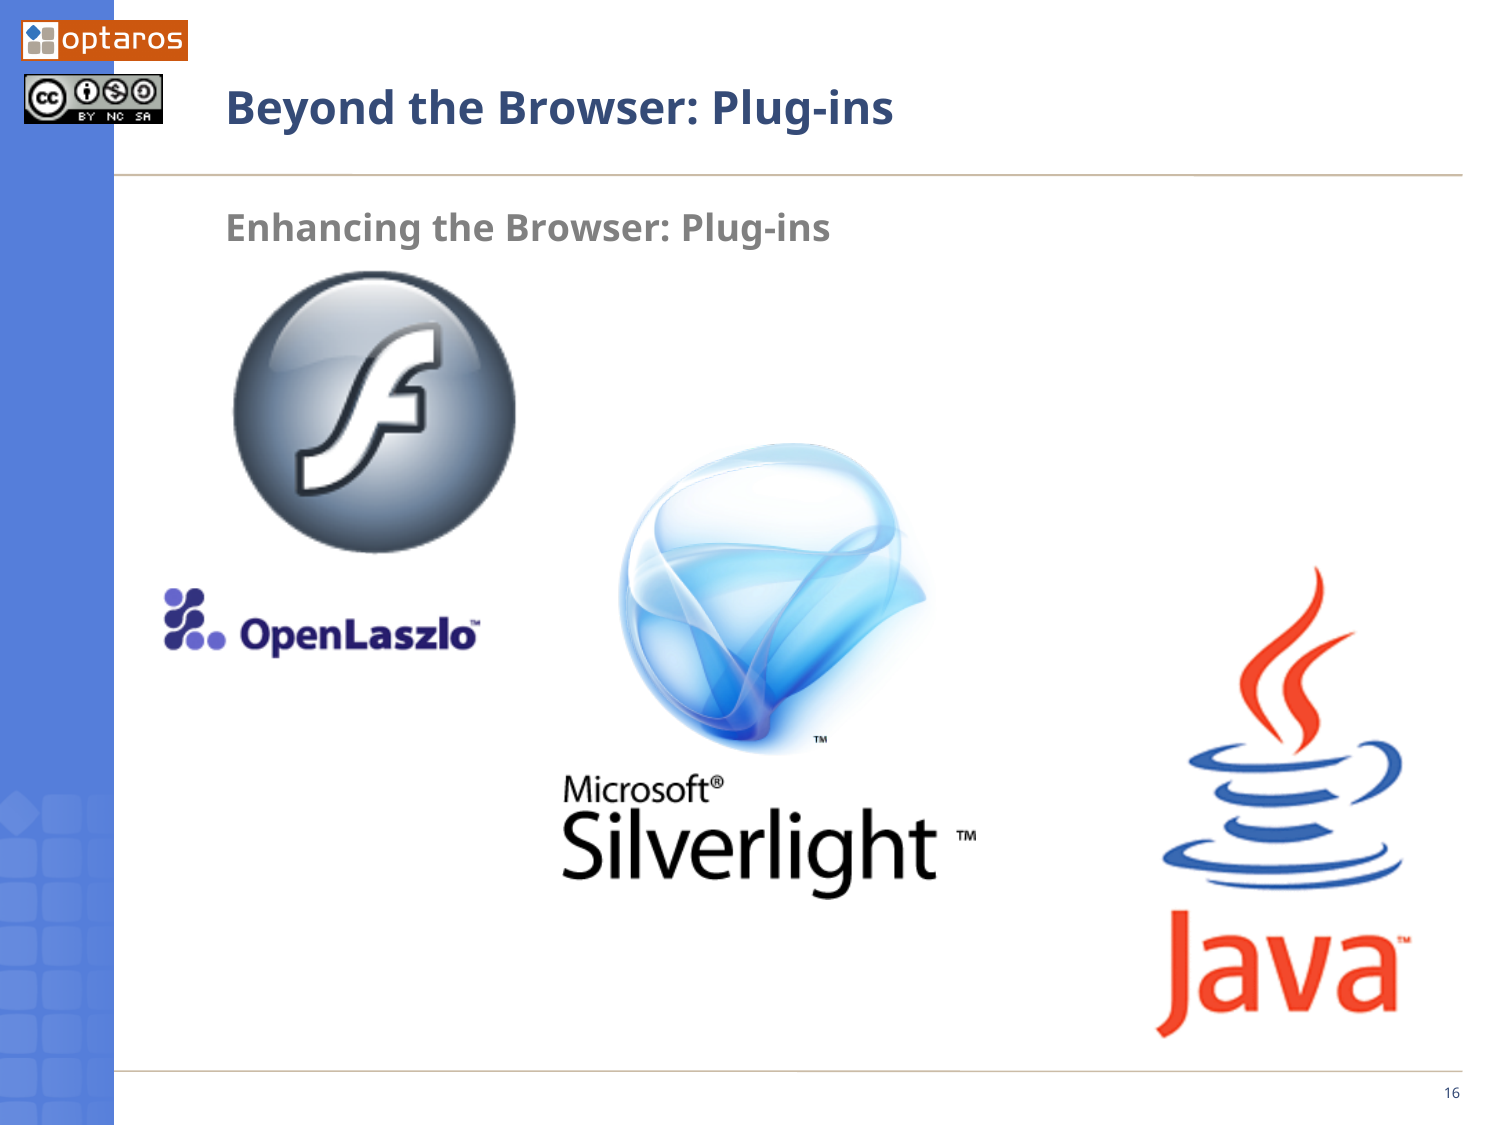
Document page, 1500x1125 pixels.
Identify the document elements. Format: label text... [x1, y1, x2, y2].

list Enhancing the Browser: Plug-ins [224, 200, 1463, 973]
picture [562, 443, 976, 901]
picture [1125, 552, 1438, 1051]
picture [0, 0, 188, 1125]
picture [225, 262, 526, 563]
title Beyond the Browser: Plug-ins [224, 44, 1463, 168]
picture [162, 587, 482, 660]
